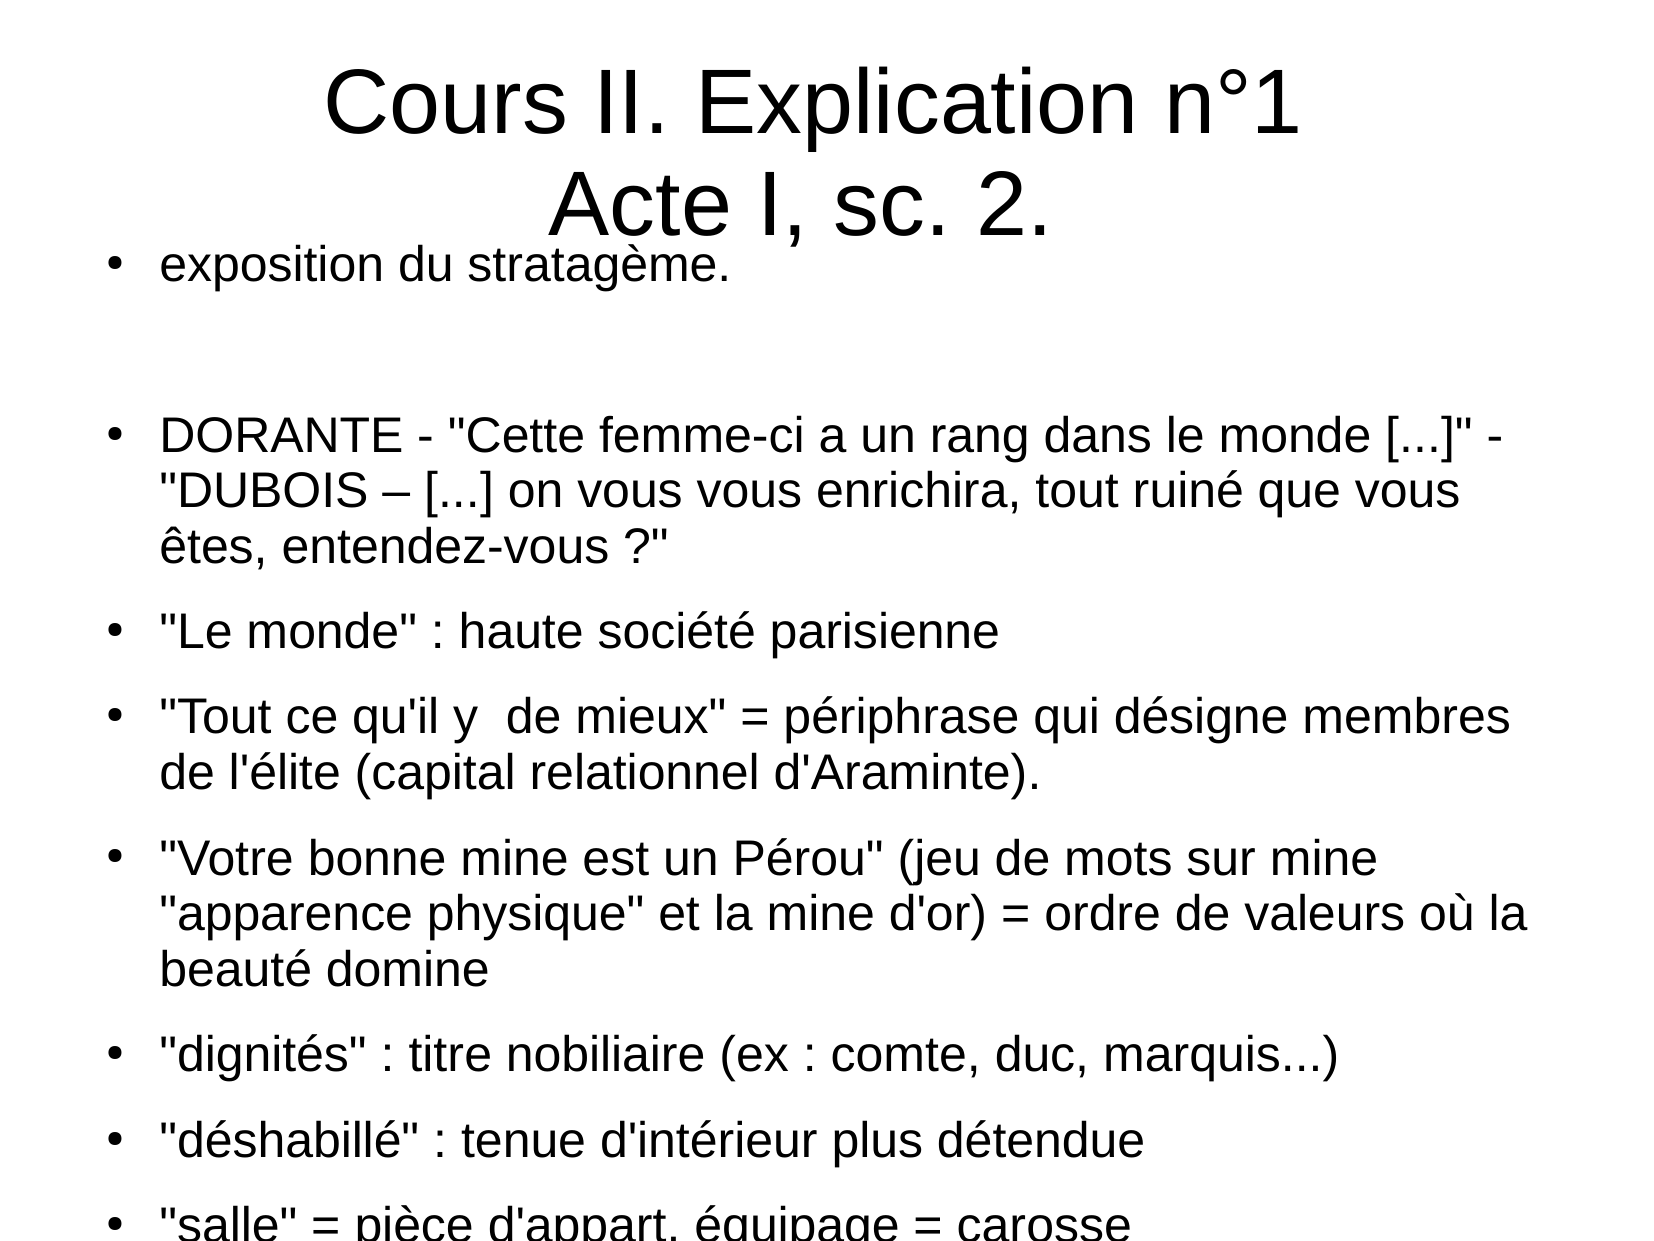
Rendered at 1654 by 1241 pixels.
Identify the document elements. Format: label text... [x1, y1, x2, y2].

title Cours II. Explication n°1 Acte I, sc. 2. [82, 49, 1571, 257]
list exposition du stratagème. DORANTE - "Cette femme-ci a un rang dans le monde [...]" - "DUBOIS – [...] on vous vous enrichira, tout ruiné que vous êtes, entendez-vous ?" "Le monde" : haute société parisienne "Tout ce qu'il y de mieux" = périphrase qui désigne membres de l'élite (capital relationnel d'Araminte). "Votre bonne mine est un Pérou" (jeu de mots sur mine "apparence physique" et la mine d'or) = ordre de valeurs où la beauté domine "dignités" : titre nobiliaire (ex : comte, duc, marquis...) "déshabillé" : tenue d'intérieur plus détendue "salle" = pièce d'appart. équipage = carosse [88, 236, 1577, 1241]
